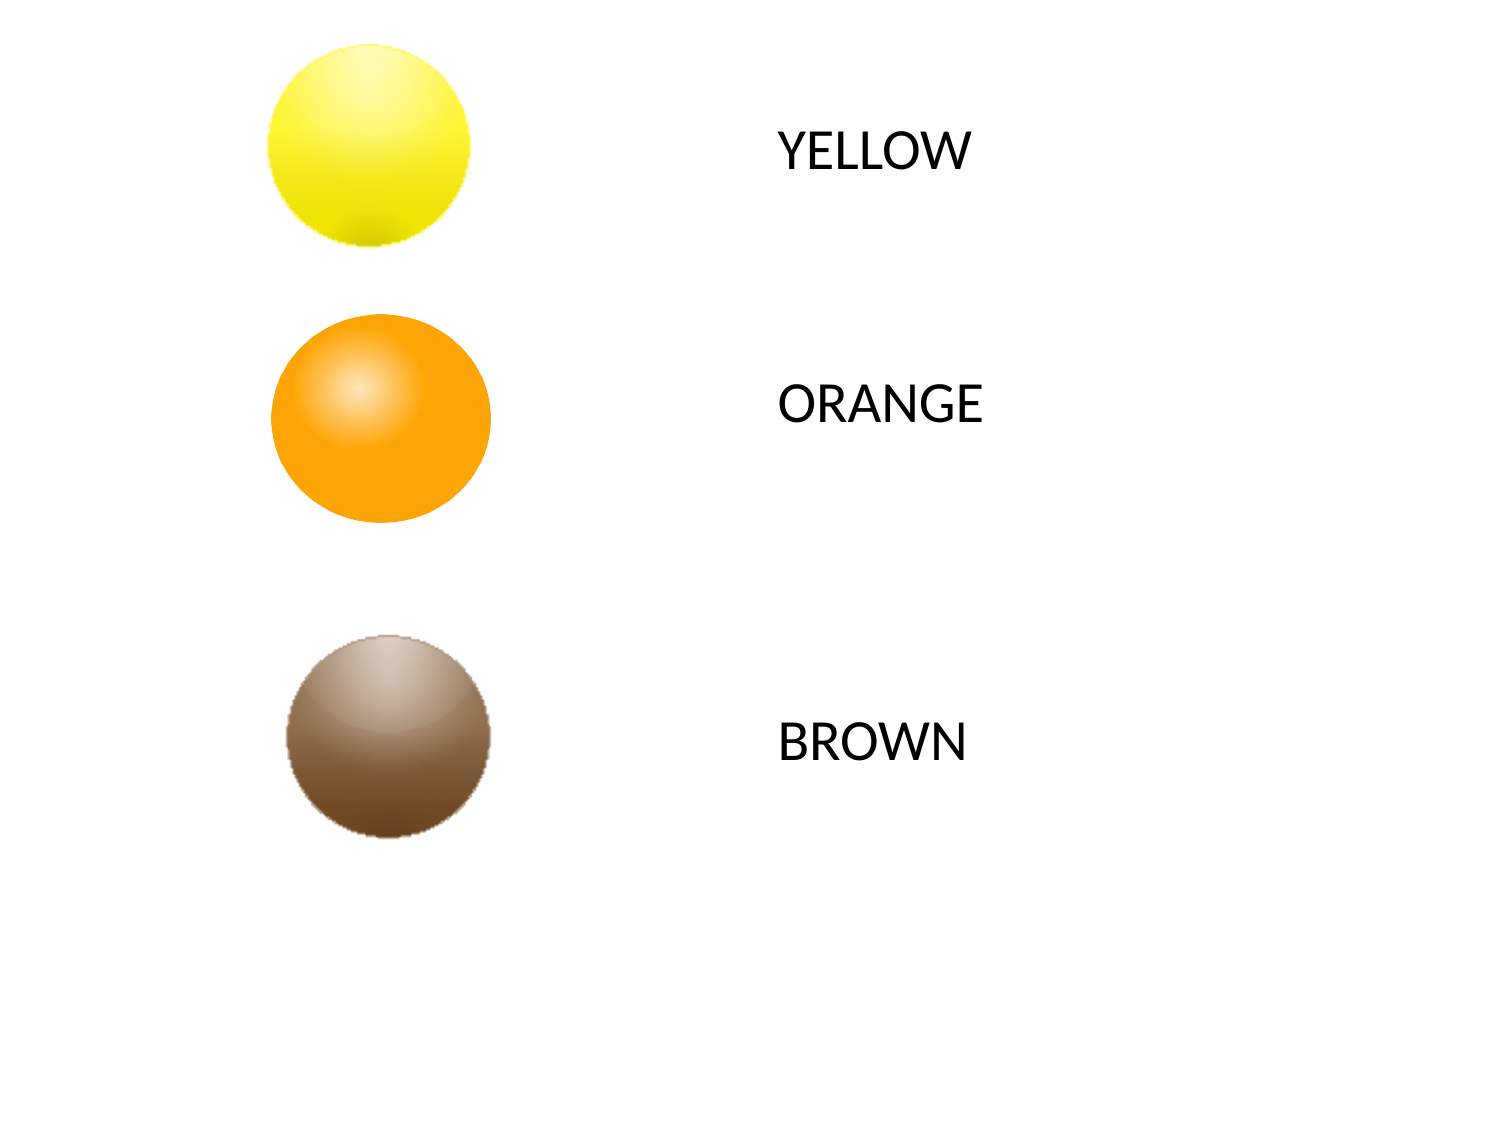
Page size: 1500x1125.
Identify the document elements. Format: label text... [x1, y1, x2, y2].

picture [265, 42, 474, 252]
list YELLOW ORANGE BROWN [762, 19, 1426, 1005]
picture [284, 633, 494, 842]
picture [271, 314, 491, 523]
